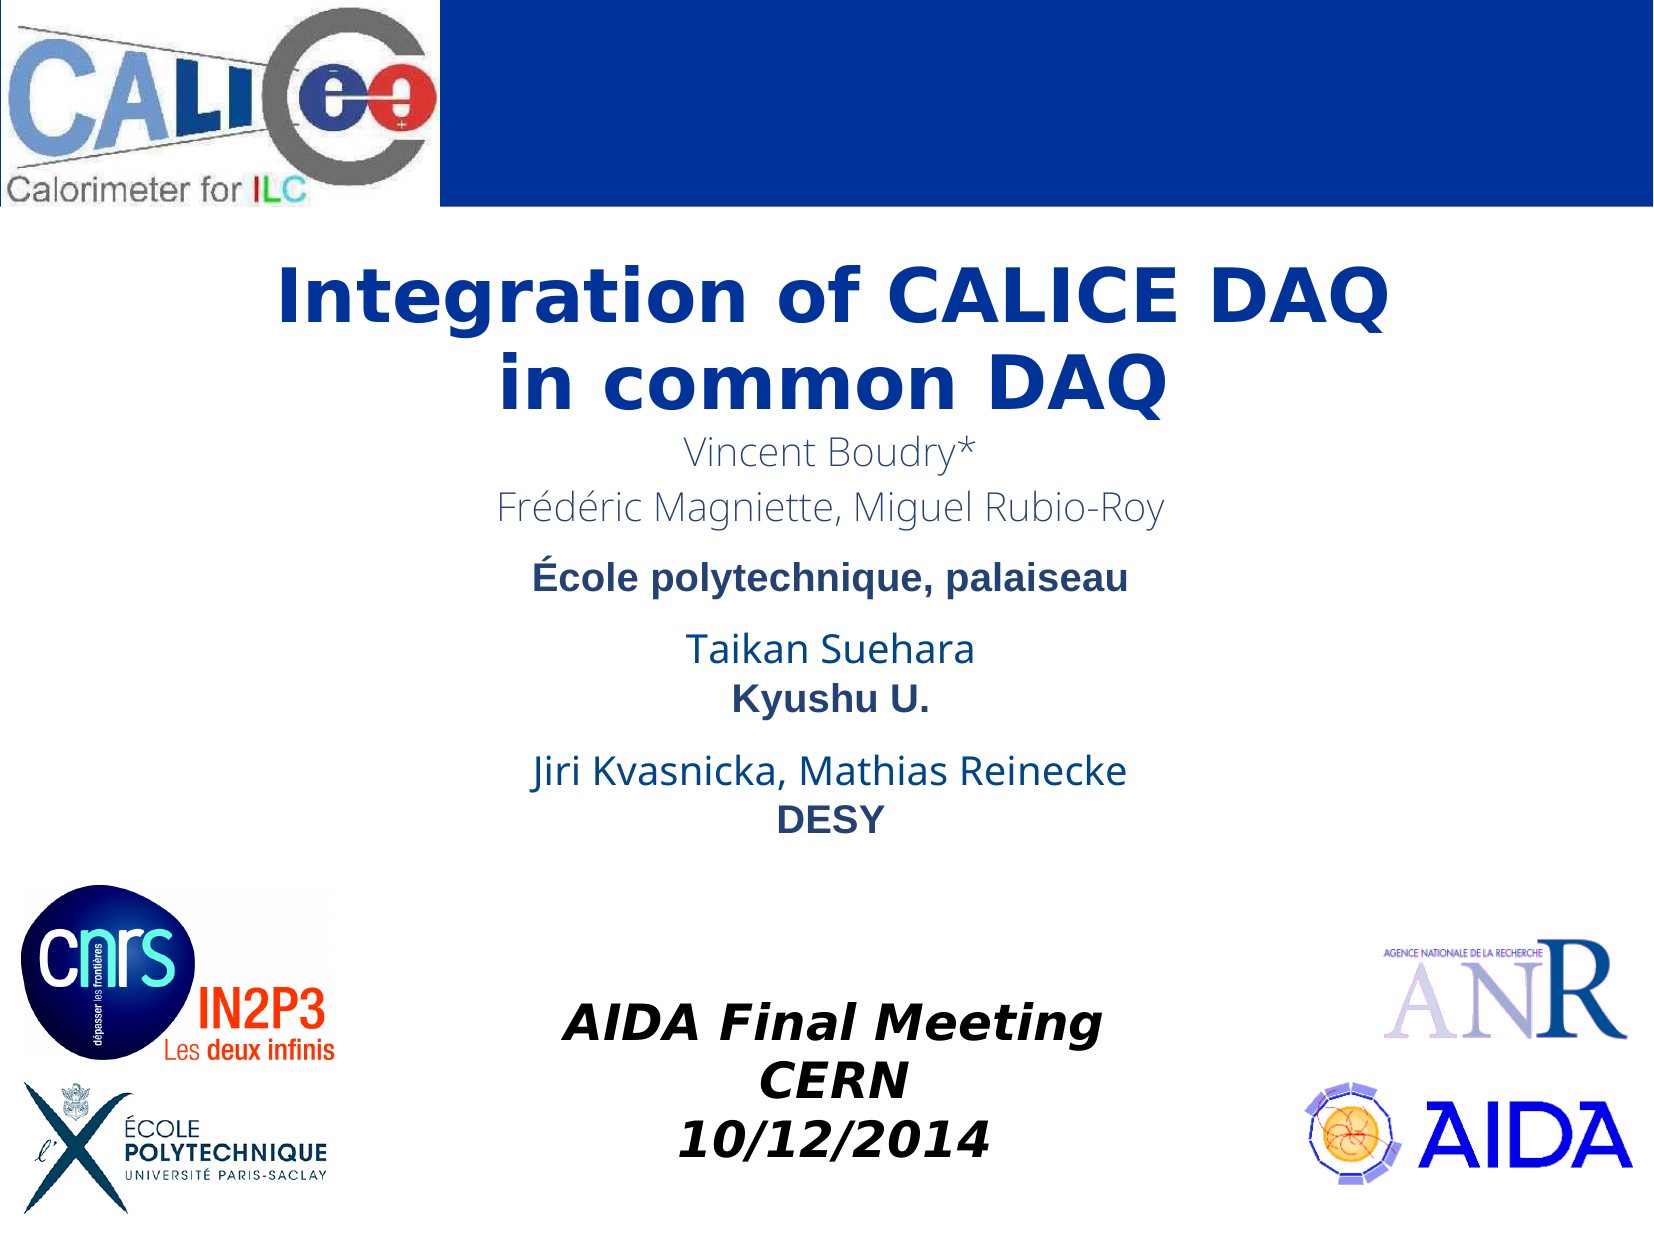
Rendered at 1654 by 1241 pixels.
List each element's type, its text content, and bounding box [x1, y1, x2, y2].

subtitle AIDA Final Meeting CERN 10/12/2014 [55, 693, 1591, 1179]
picture [1377, 933, 1632, 1044]
title Integration of CALICE DAQ in common DAQ [21, 236, 1646, 444]
picture [19, 1077, 330, 1218]
text_box Vincent Boudry* Frédéric Magniette, Miguel Rubio-Roy École polytechnique, palaiseau Taikan Suehara Kyushu U. Jiri Kvasnicka, Mathias Reinecke DESY [183, 423, 1480, 845]
picture [21, 885, 334, 1060]
picture [1, 0, 440, 207]
picture [1283, 1062, 1654, 1205]
